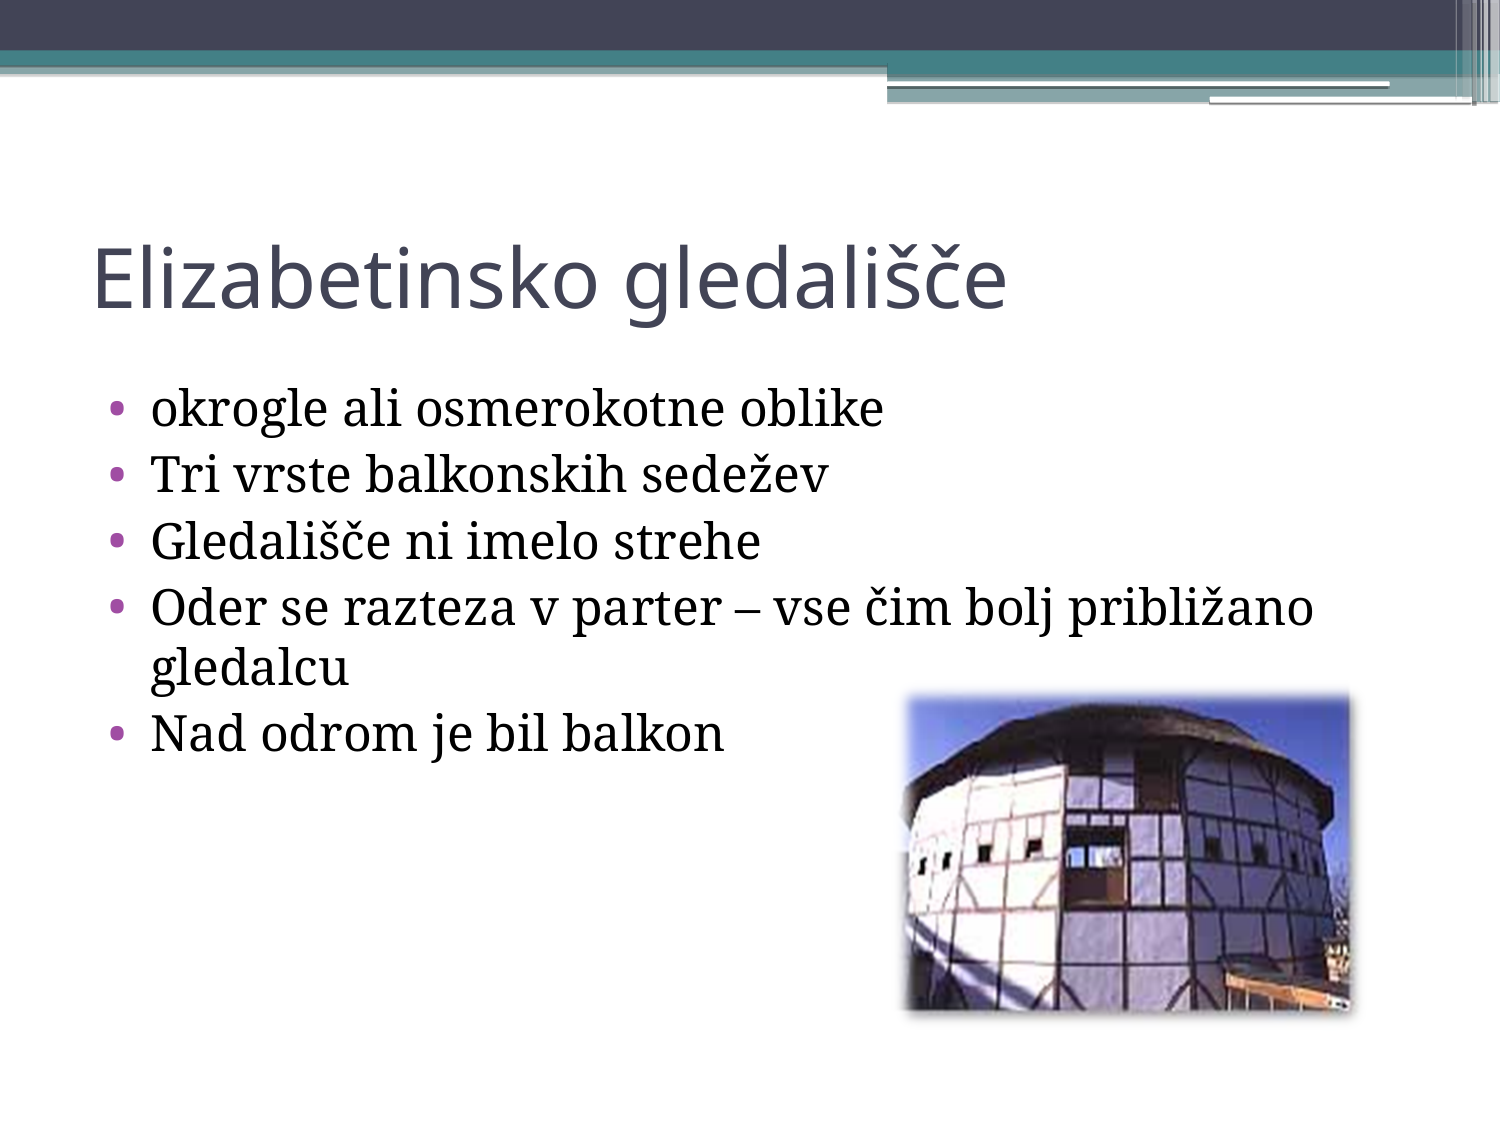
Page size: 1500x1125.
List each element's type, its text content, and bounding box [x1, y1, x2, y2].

picture [891, 680, 1372, 1035]
title Elizabetinsko gledališče [75, 187, 1425, 363]
list okrogle ali osmerokotne oblike Tri vrste balkonskih sedežev Gledališče ni imelo strehe Oder se razteza v parter – vse čim bolj približano gledalcu Nad odrom je bil balkon [75, 369, 1425, 1079]
